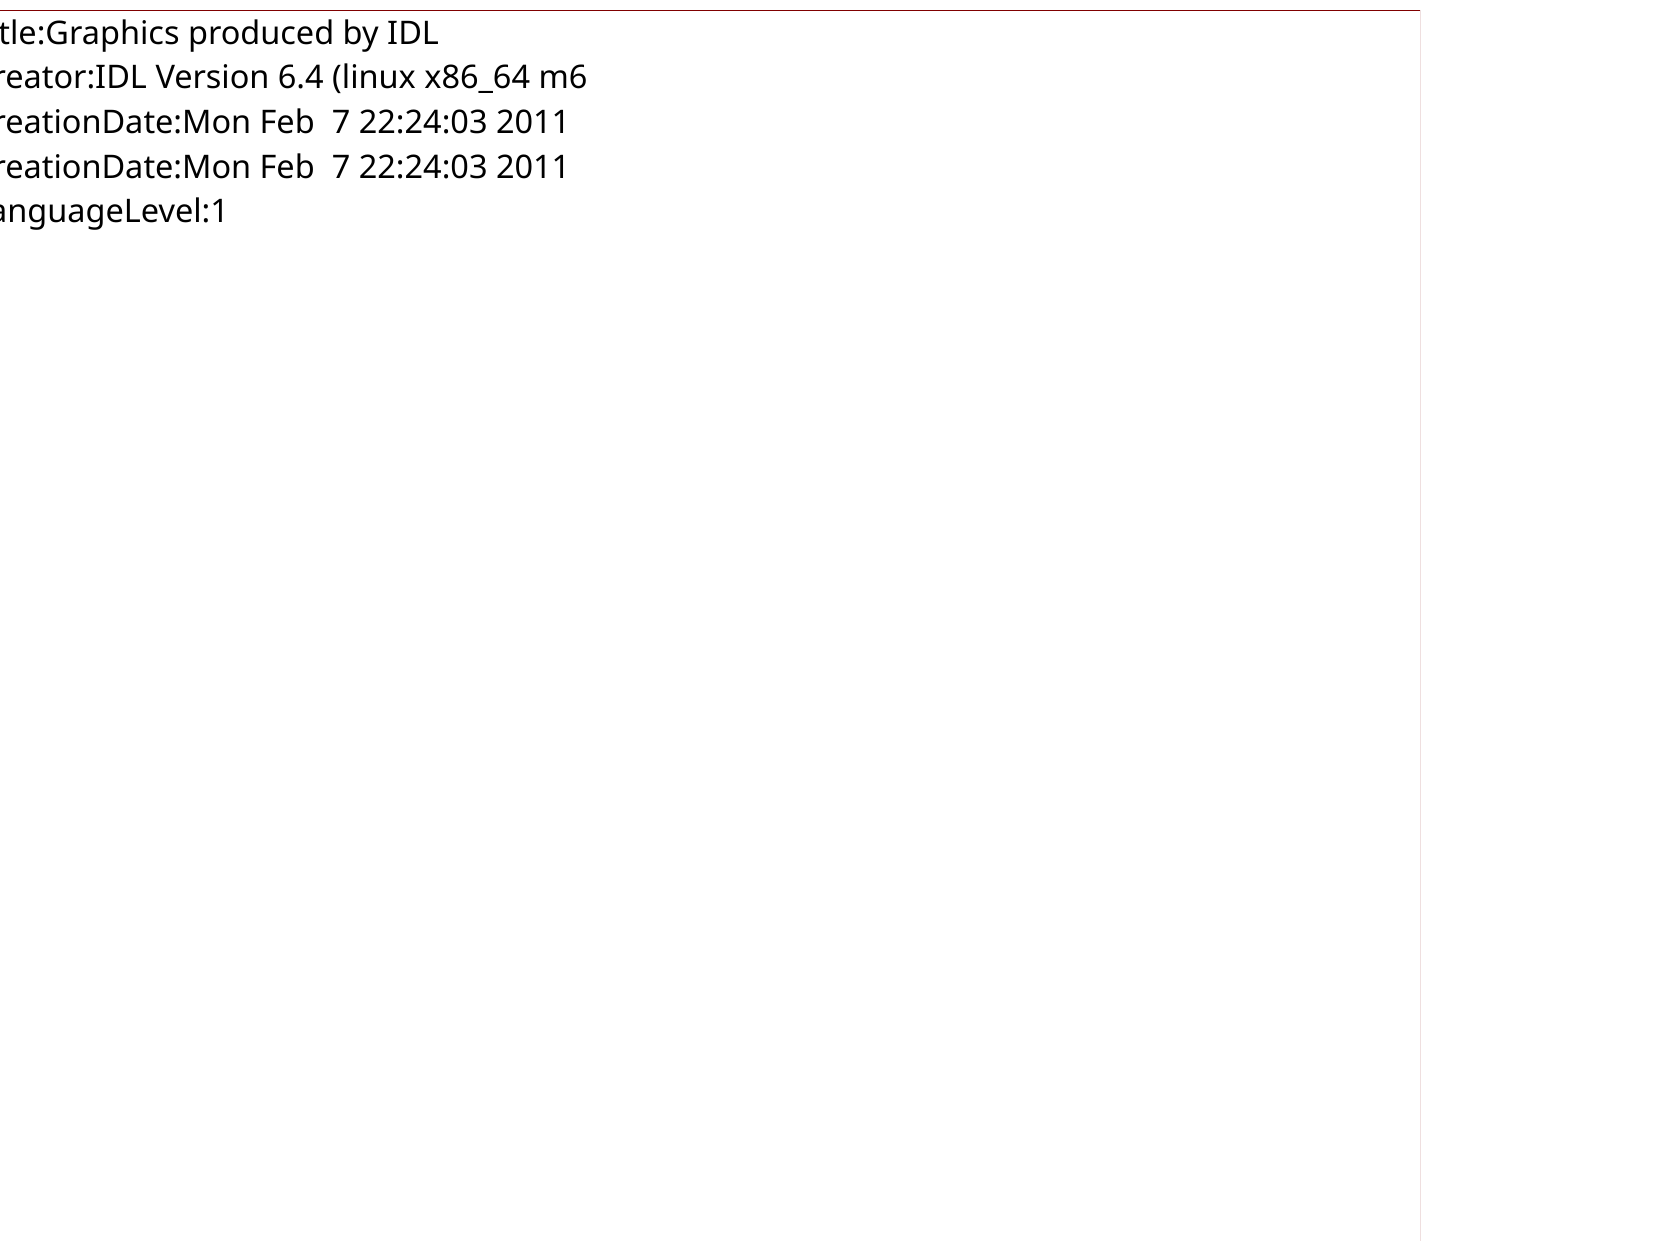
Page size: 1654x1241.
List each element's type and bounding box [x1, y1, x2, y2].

picture [0, 7, 1421, 1241]
